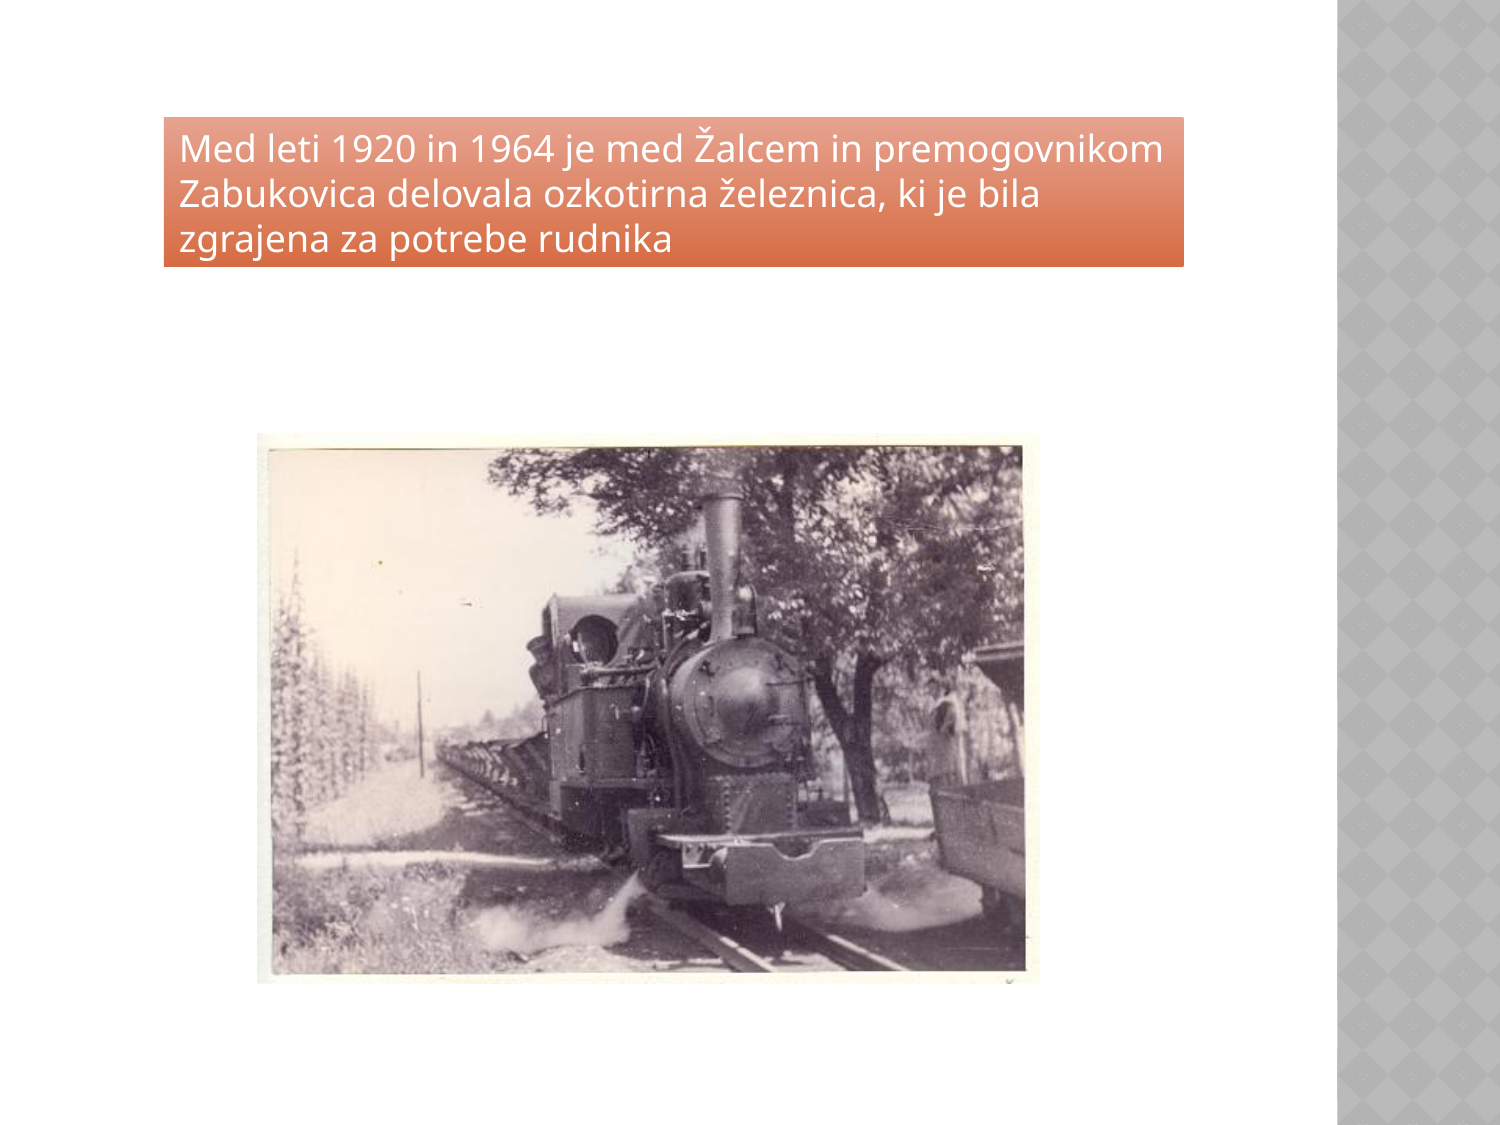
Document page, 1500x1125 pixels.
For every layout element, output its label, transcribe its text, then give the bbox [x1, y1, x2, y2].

text_box Med leti 1920 in 1964 je med Žalcem in premogovnikom Zabukovica delovala ozkotirna železnica, ki je bila zgrajena za potrebe rudnika [163, 117, 1184, 267]
picture [257, 433, 1040, 984]
